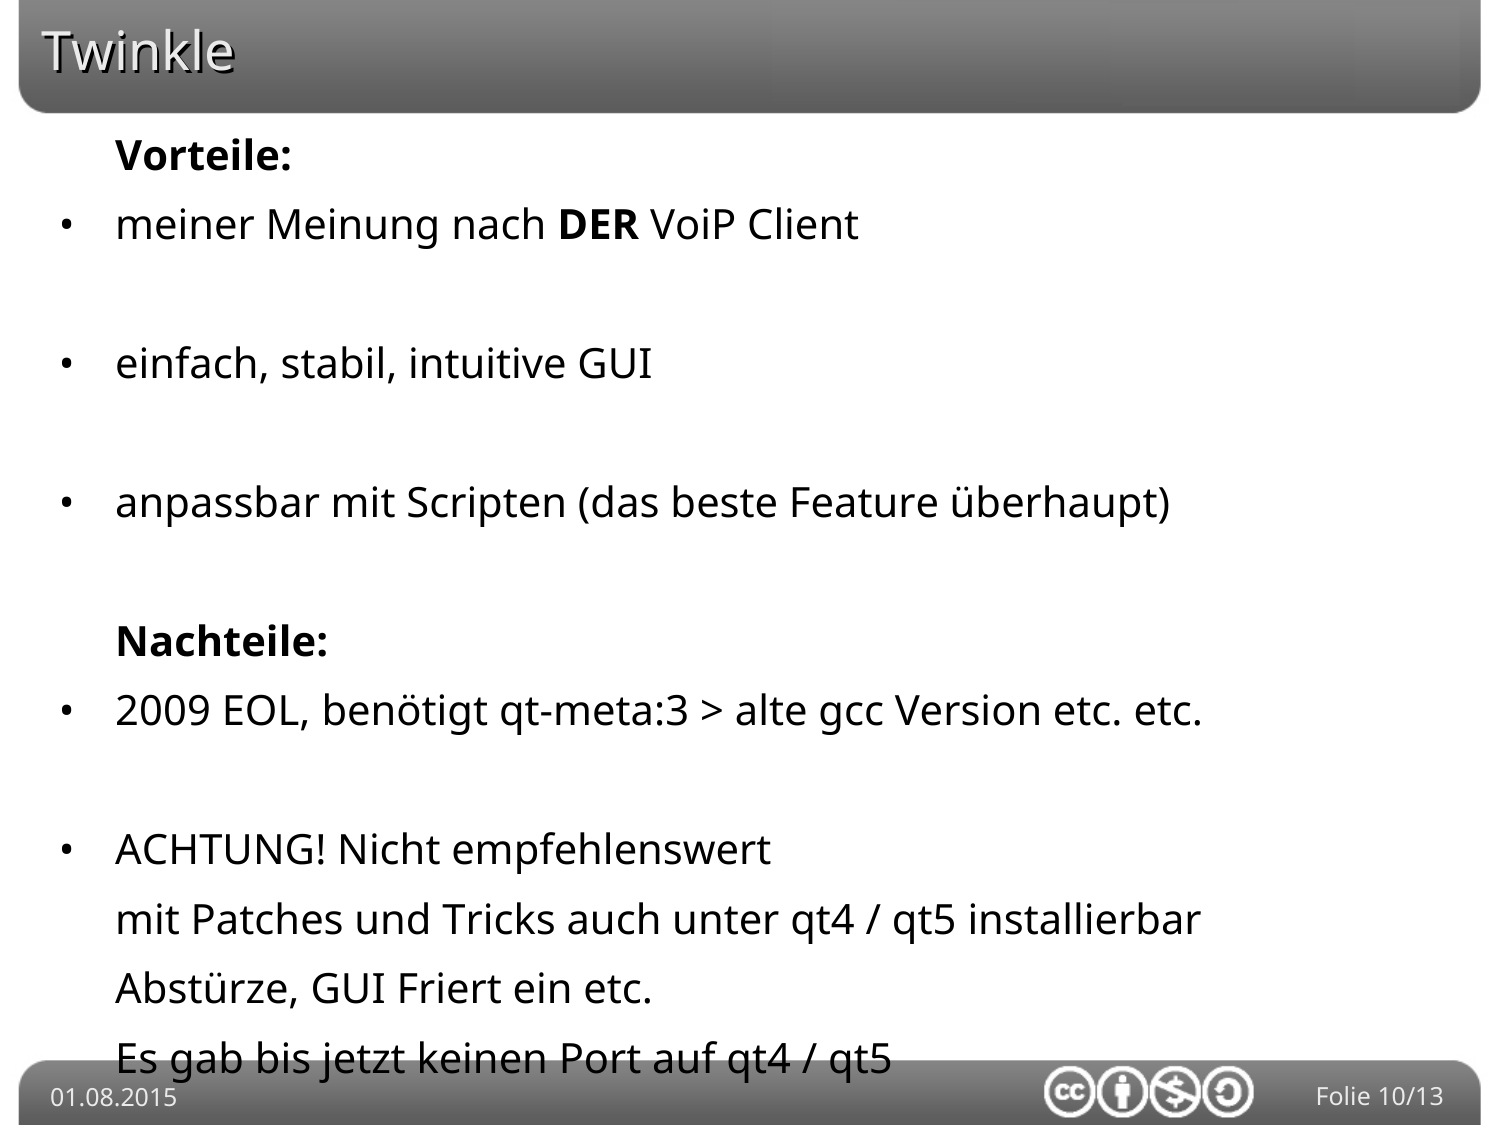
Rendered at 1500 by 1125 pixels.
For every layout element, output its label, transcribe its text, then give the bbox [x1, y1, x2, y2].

title Twinkle [41, 0, 1002, 123]
picture [0, 0, 1500, 1125]
list Vorteile: meiner Meinung nach DER VoiP Client einfach, stabil, intuitive GUI anpassbar mit Scripten (das beste Feature überhaupt) Nachteile: 2009 EOL, benötigt qt-meta:3 > alte gcc Version etc. etc. ACHTUNG! Nicht empfehlenswert mit Patches und Tricks auch unter qt4 / qt5 installierbar Abstürze, GUI Friert ein etc. Es gab bis jetzt keinen Port auf qt4 / qt5 [59, 125, 1447, 1059]
